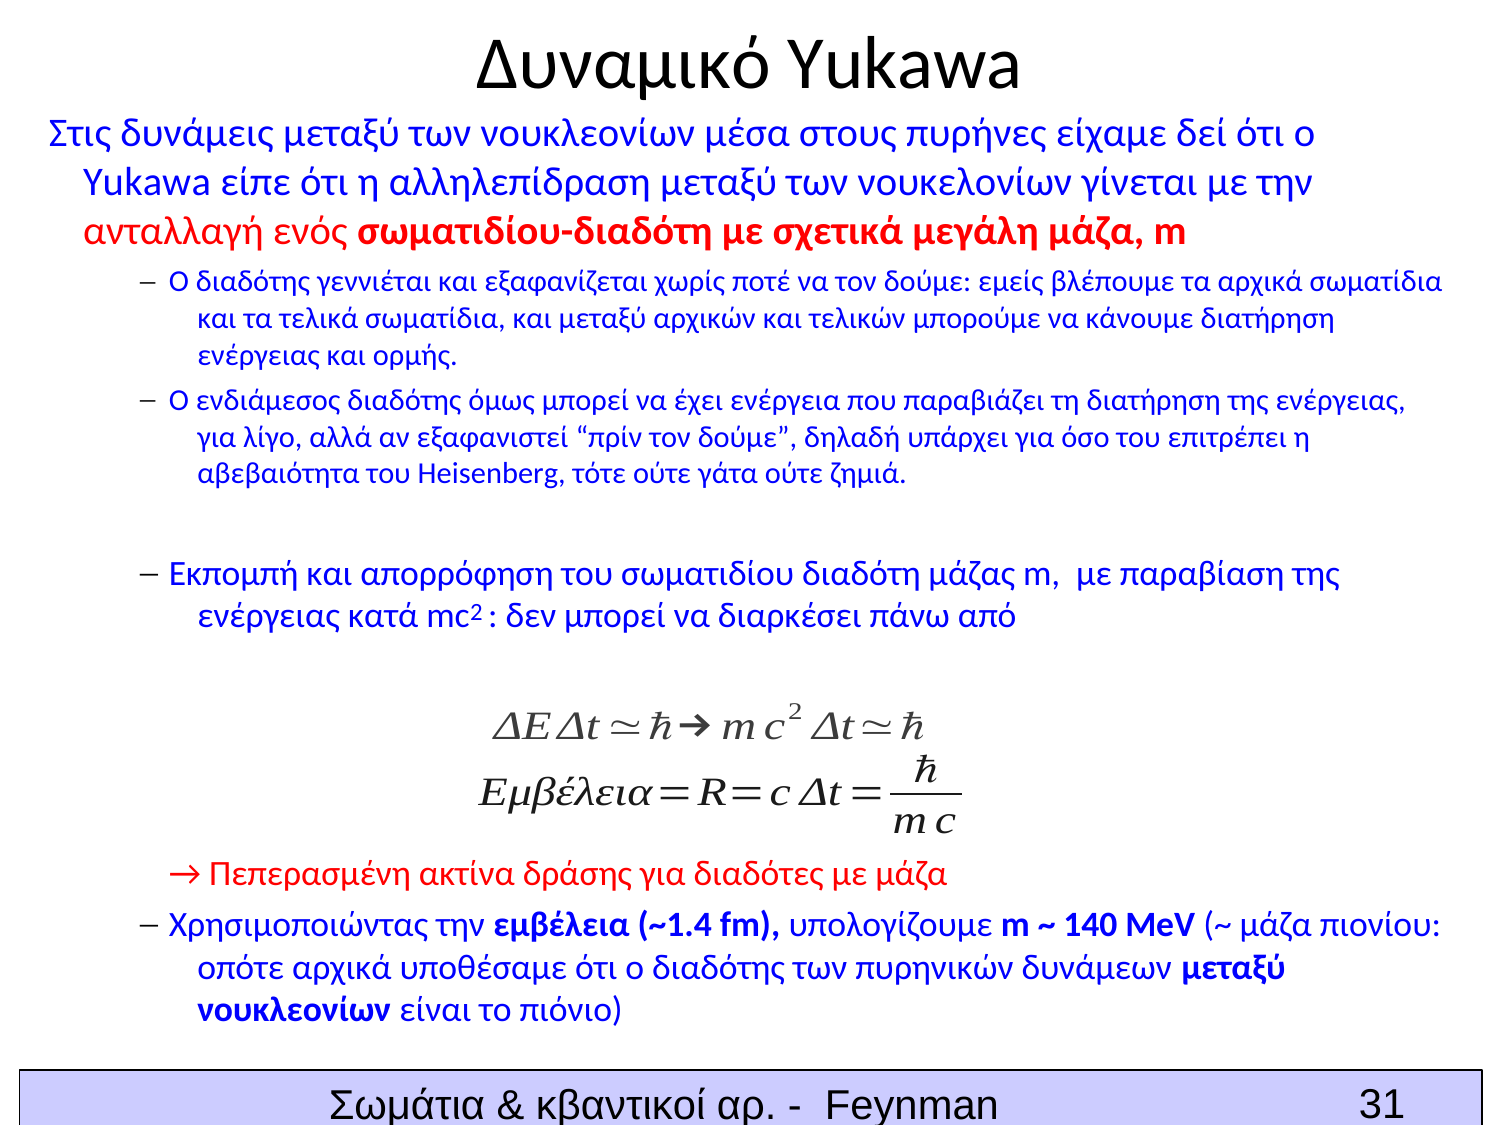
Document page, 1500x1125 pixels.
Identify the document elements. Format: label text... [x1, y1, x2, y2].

title Δυναμικό Yukawa [75, 5, 1425, 98]
list Στις δυνάμεις μεταξύ των νουκλεονίων μέσα στους πυρήνες είχαμε δεί ότι ο Υukawa είπε ότι η αλληλεπίδραση μεταξύ των νουκελονίων γίνεται με την ανταλλαγή ενός σωματιδίου-διαδότη με σχετικά μεγάλη μάζα, m Ο διαδότης γεννιέται και εξαφανίζεται χωρίς ποτέ να τον δούμε: εμείς βλέπουμε τα αρχικά σωματίδια και τα τελικά σωματίδια, και μεταξύ αρχικών και τελικών μπορούμε να κάνουμε διατήρηση ενέργειας και ορμής. Ο ενδιάμεσος διαδότης όμως μπορεί να έχει ενέργεια που παραβιάζει τη διατήρηση της ενέργειας, για λίγο, αλλά αν εξαφανιστεί “πρίν τον δούμε”, δηλαδή υπάρχει για όσο του επιτρέπει η αβεβαιότητα του Heisenberg, τότε ούτε γάτα ούτε ζημιά. Εκπομπή και απορρόφηση του σωματιδίου διαδότη μάζας m, με παραβίαση της ενέργειας κατά mc2 : δεν μπορεί να διαρκέσει πάνω από → Πεπερασμένη ακτίνα δράσης για διαδότες με μάζα Χρησιμοποιώντας την εμβέλεια (~1.4 fm), υπολογίζουμε m ~ 140 MeV (~ μάζα πιονίου: οπότε αρχικά υποθέσαμε ότι ο διαδότης των πυρηνικών δυνάμεων μεταξύ νουκλεονίων είναι το πιόνιο) [34, 98, 1463, 1052]
chart [466, 696, 976, 845]
